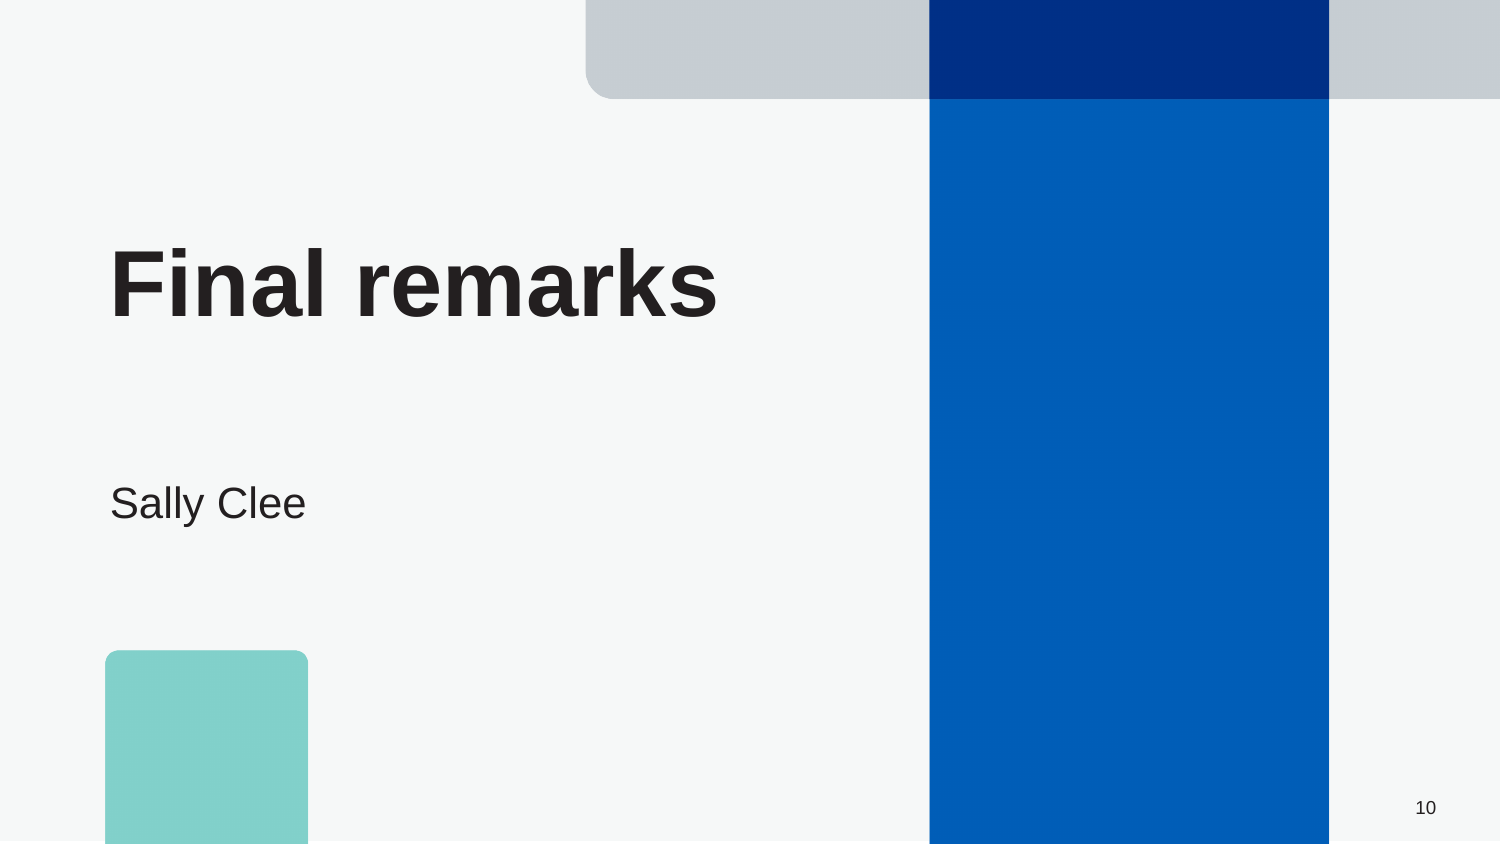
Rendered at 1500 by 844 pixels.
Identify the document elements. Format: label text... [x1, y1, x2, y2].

list Sally Clee [109, 566, 589, 678]
list Final remarks [109, 235, 810, 429]
